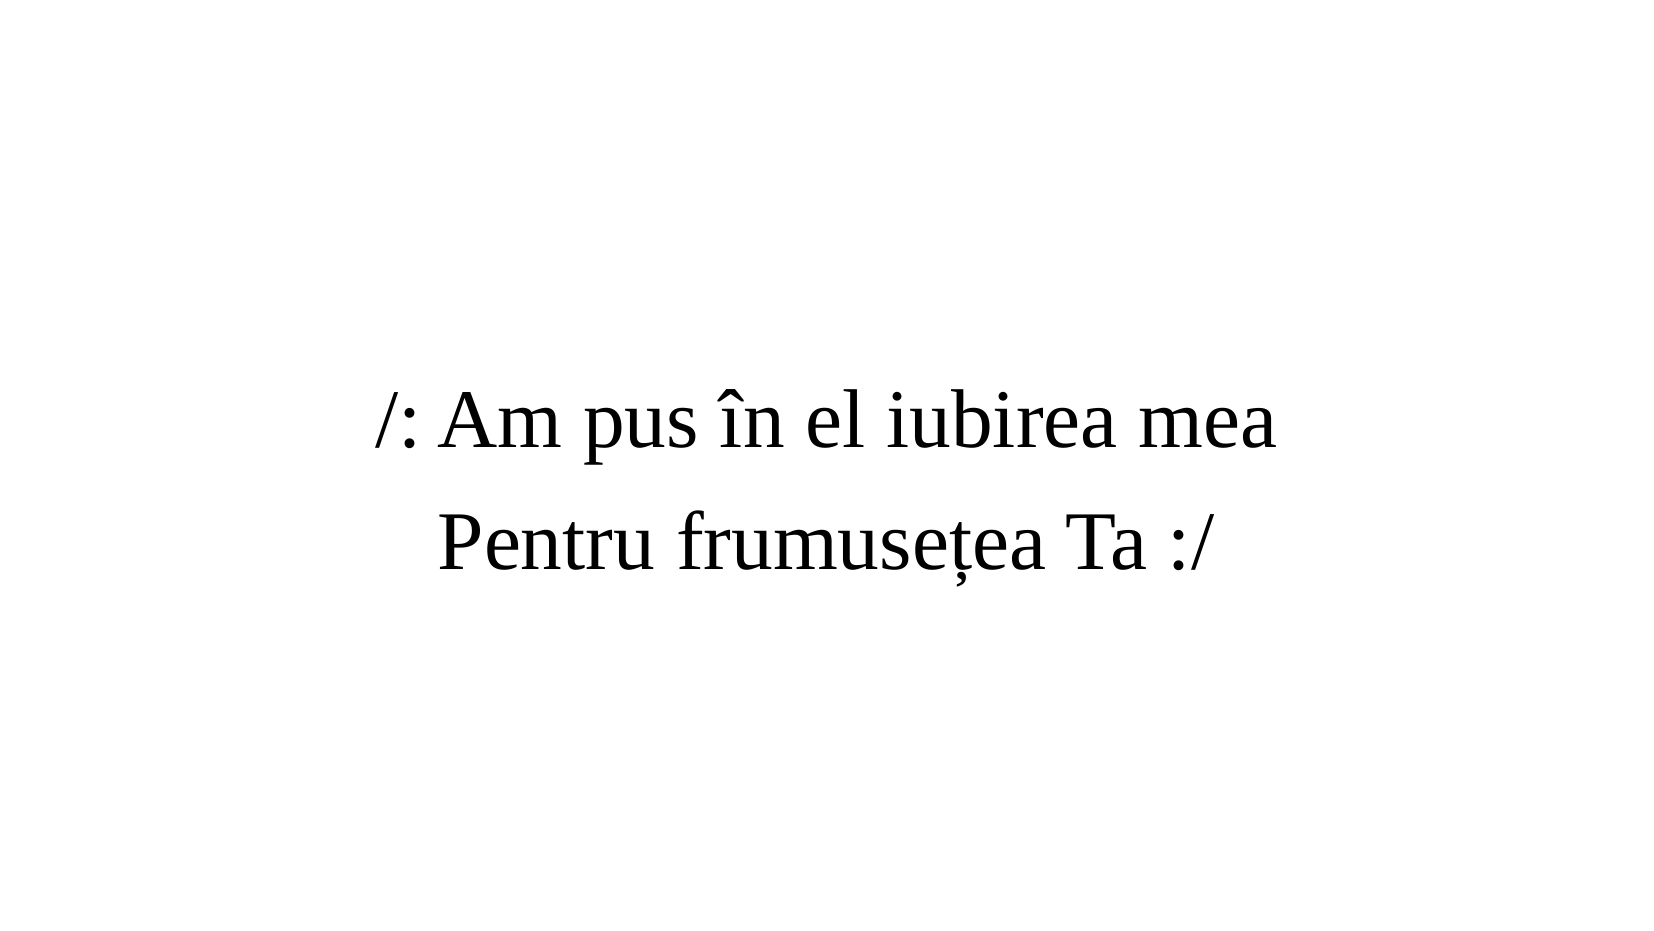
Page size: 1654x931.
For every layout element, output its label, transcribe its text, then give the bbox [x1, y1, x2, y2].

subtitle /: Am pus în el iubirea mea Pentru frumusețea Ta :/ [165, 362, 1489, 588]
